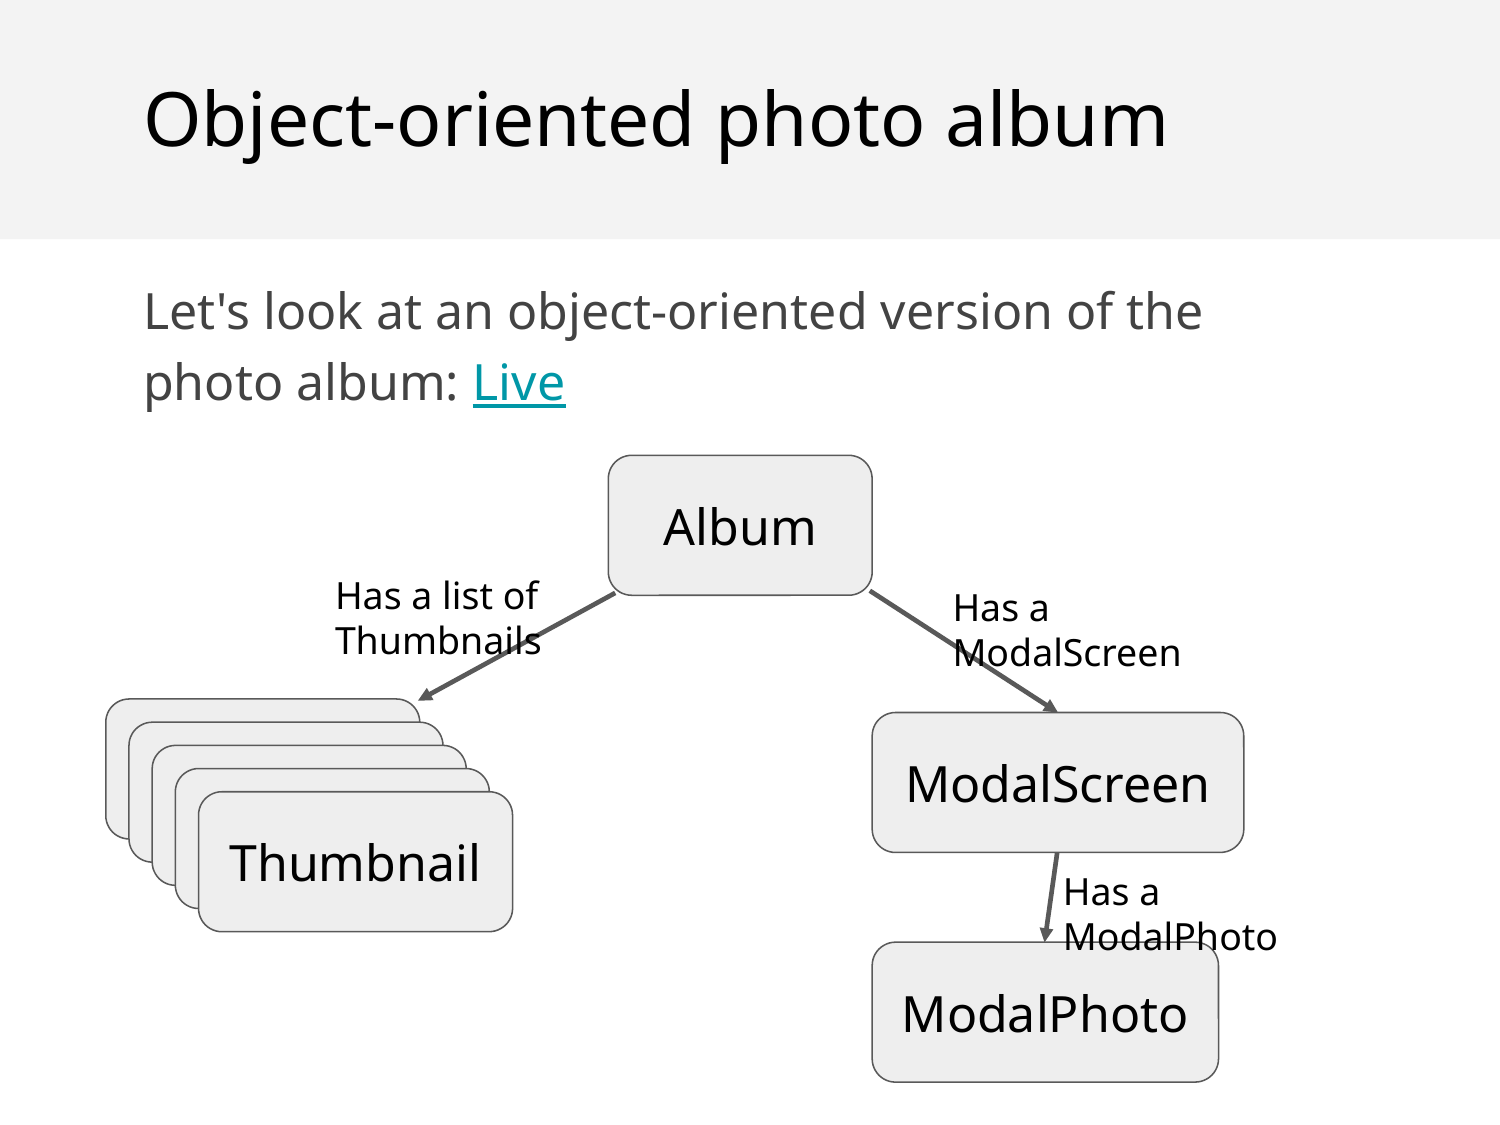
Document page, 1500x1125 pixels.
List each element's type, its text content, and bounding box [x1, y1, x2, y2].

text_box Thumbnail [105, 698, 420, 839]
list Let's look at an object-oriented version of the photo album: Live [128, 255, 1372, 438]
text_box Album [608, 455, 873, 596]
text_box Has a ModalScreen [937, 568, 1284, 699]
text_box Thumbnail [198, 791, 513, 932]
text_box ModalScreen [872, 712, 1244, 853]
text_box Thumbnail [175, 768, 490, 909]
text_box Has a ModalPhoto [1047, 852, 1395, 983]
text_box Has a list of Thumbnails [320, 557, 667, 688]
text_box Thumbnail [128, 722, 443, 863]
text_box Thumbnail [152, 745, 467, 886]
title Object-oriented photo album [128, 56, 1372, 183]
text_box ModalPhoto [872, 942, 1219, 1083]
